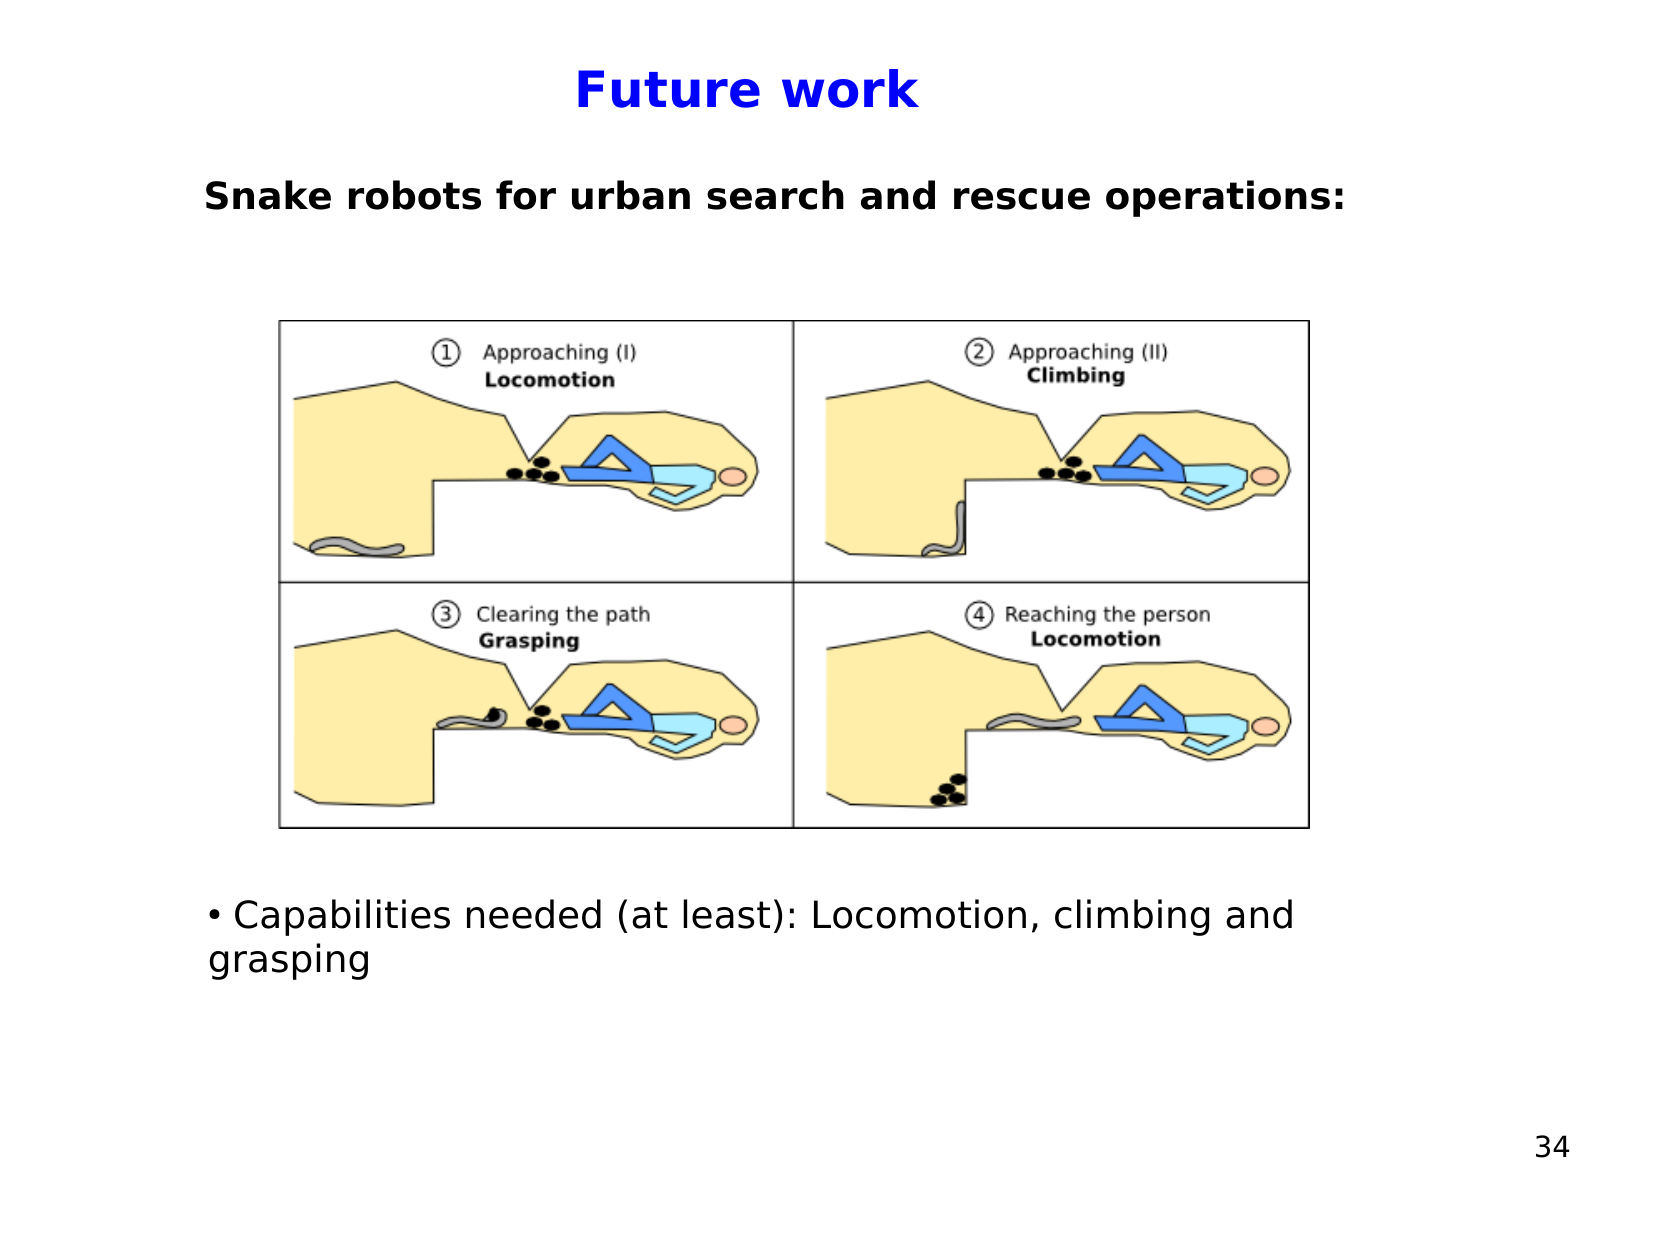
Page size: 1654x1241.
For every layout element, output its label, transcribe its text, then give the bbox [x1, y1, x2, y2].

text_box Snake robots for urban search and rescue operations: [188, 167, 1363, 227]
text_box Future work [560, 53, 934, 127]
text_box Capabilities needed (at least): Locomotion, climbing and grasping [193, 886, 1381, 989]
picture [278, 320, 1310, 829]
